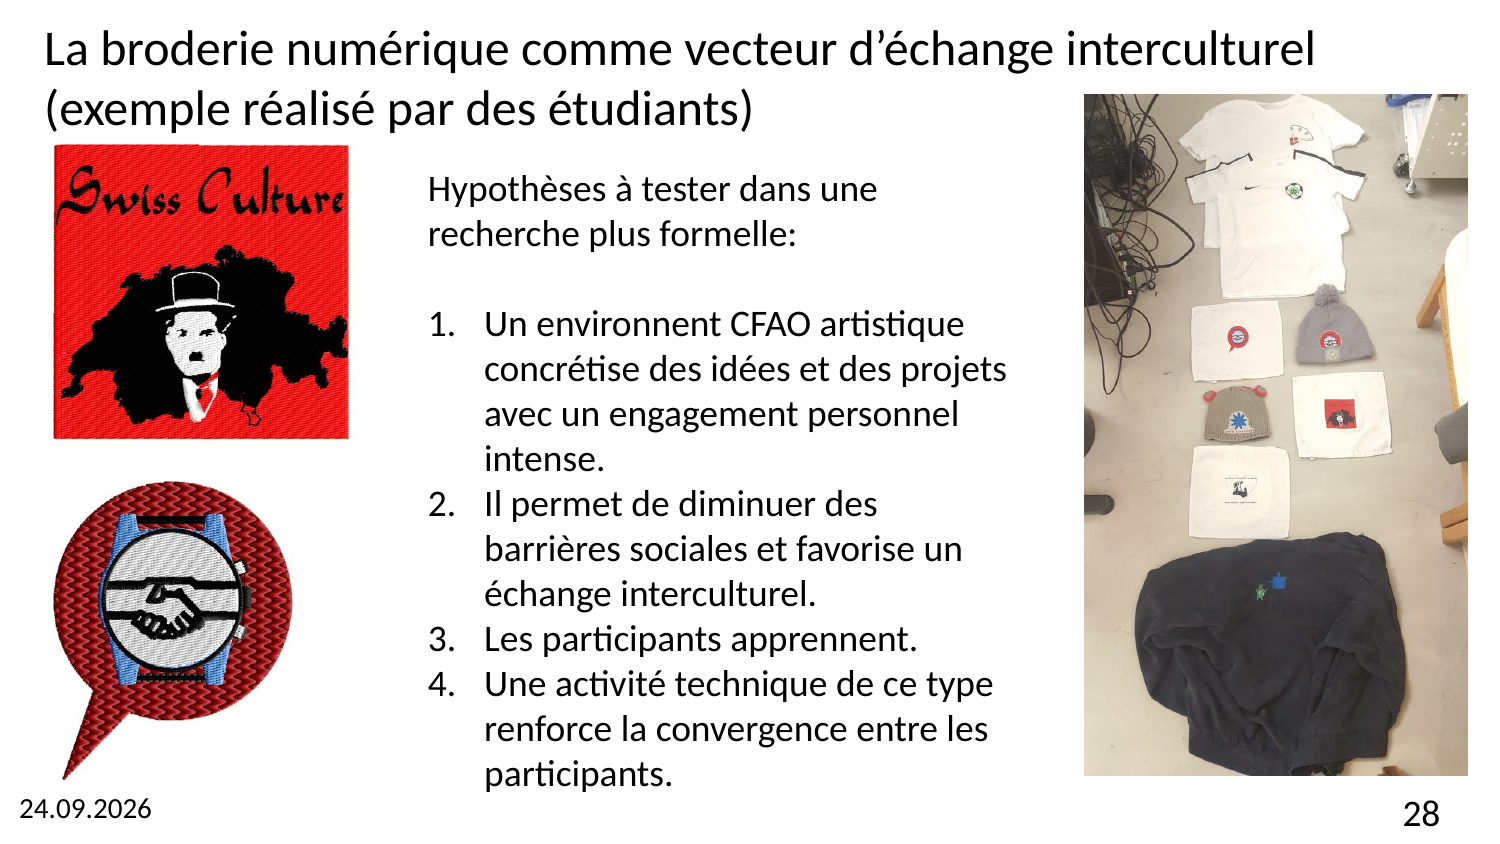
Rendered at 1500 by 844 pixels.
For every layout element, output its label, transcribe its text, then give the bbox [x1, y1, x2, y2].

picture [53, 481, 293, 782]
text_box La broderie numérique comme vecteur d’échange interculturel (exemple réalisé par des étudiants) [29, 8, 1447, 144]
slide_number <numéro> [1387, 782, 1471, 827]
slide_number 09.06.2022 [4, 782, 207, 827]
picture [1084, 94, 1468, 776]
text_box Hypothèses à tester dans une recherche plus formelle: Un environnent CFAO artistique concrétise des idées et des projets avec un engagement personnel intense. Il permet de diminuer des barrières sociales et favorise un échange interculturel. Les participants apprennent. Une activité technique de ce type renforce la convergence entre les participants. [413, 156, 1024, 802]
picture [53, 144, 354, 440]
